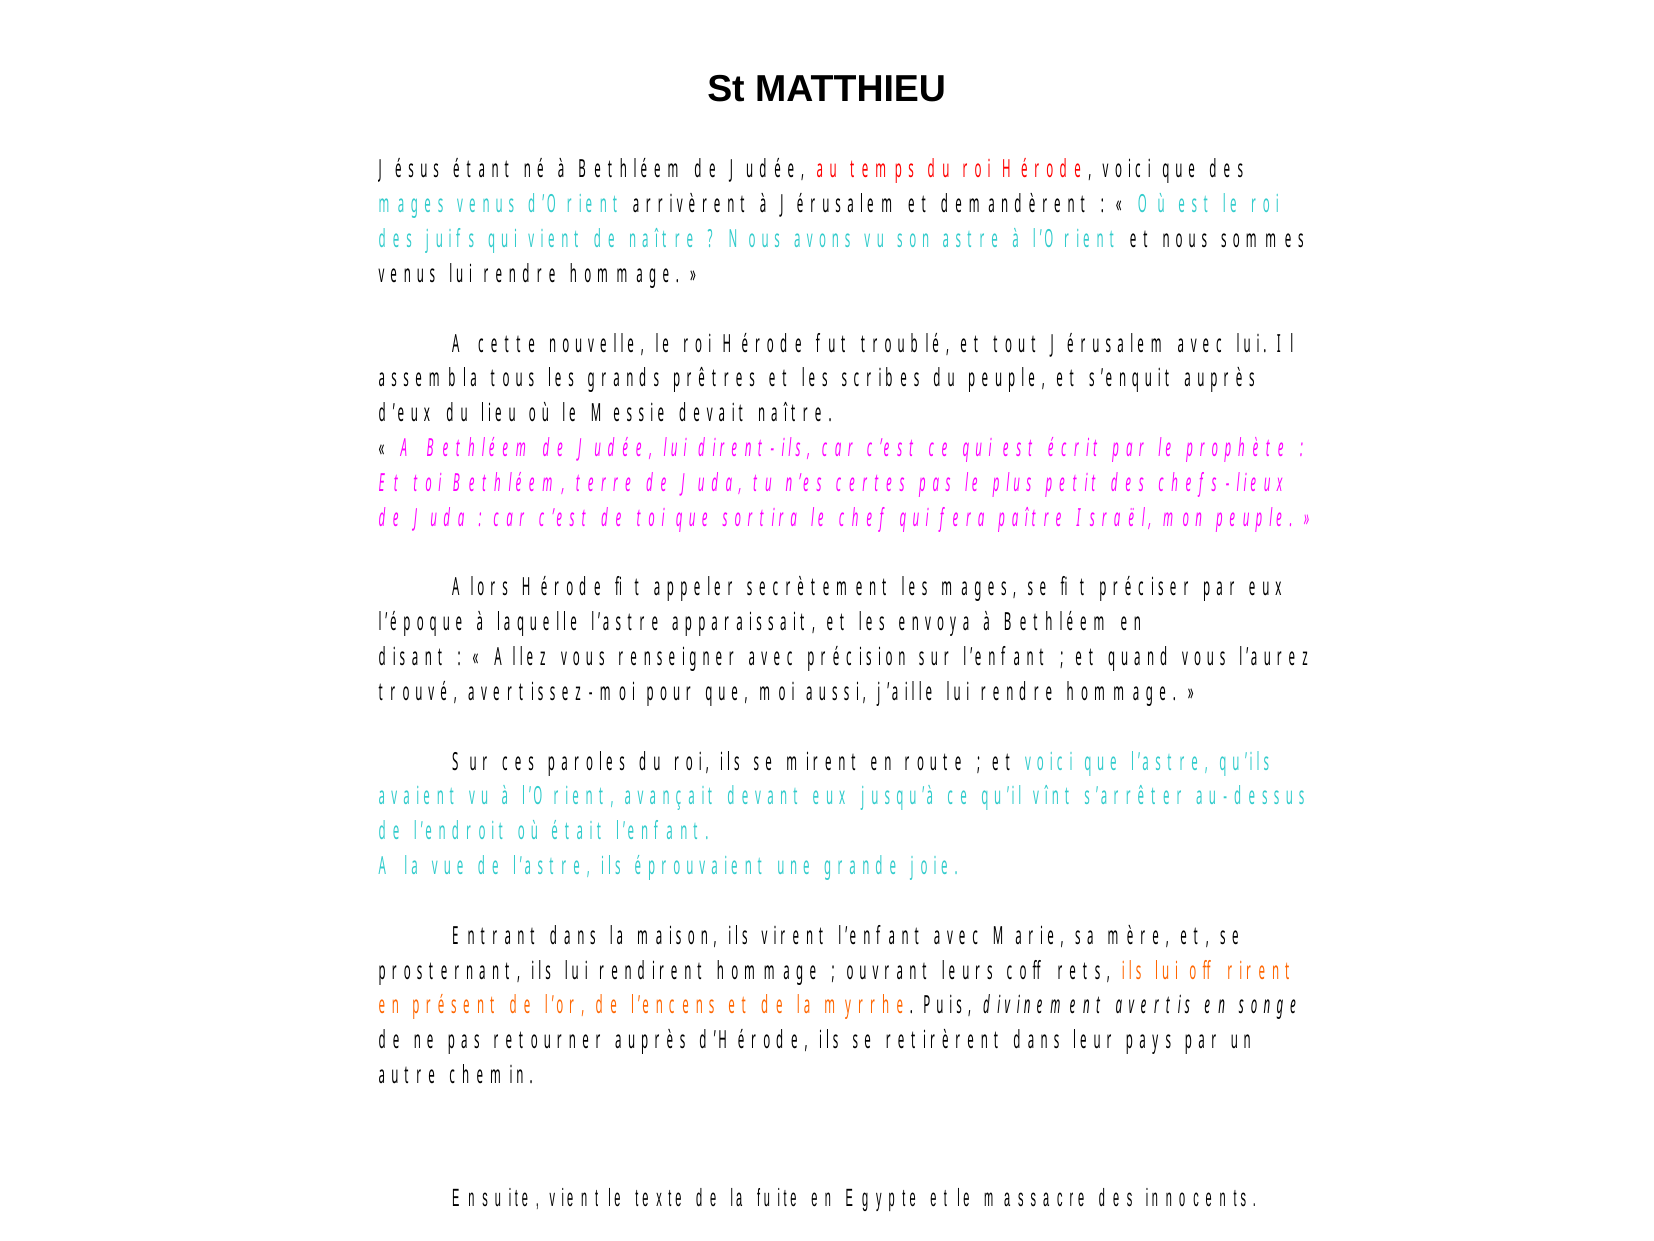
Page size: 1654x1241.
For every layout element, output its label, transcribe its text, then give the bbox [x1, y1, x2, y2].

picture [378, 150, 1324, 1213]
title St MATTHIEU [82, 29, 1571, 148]
